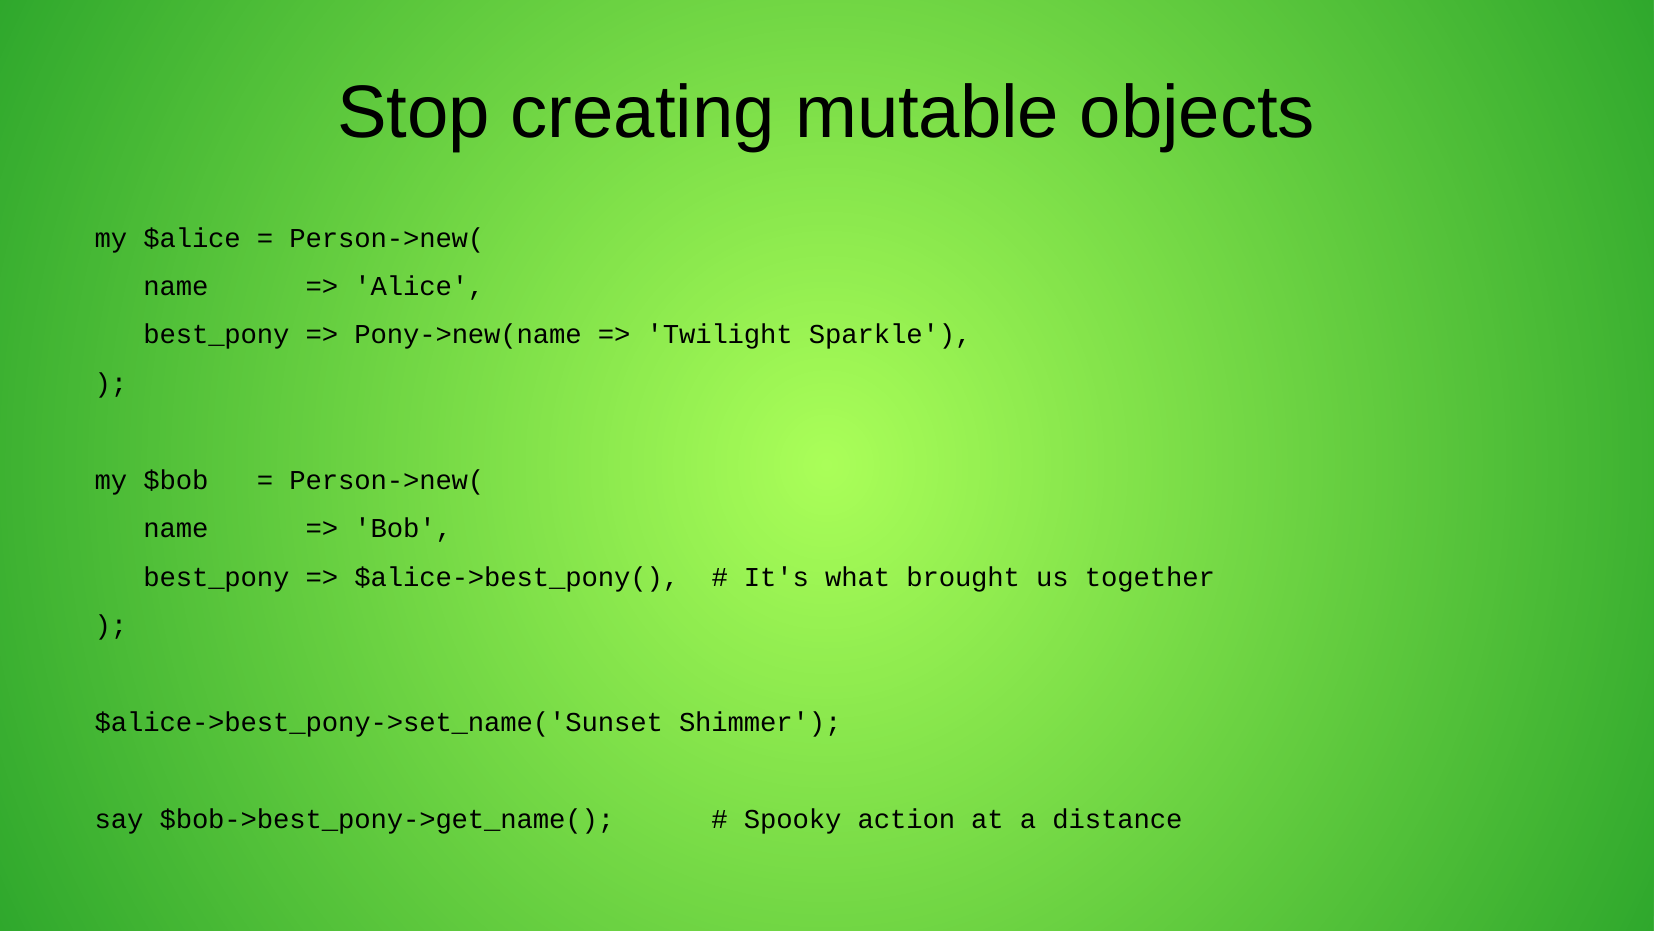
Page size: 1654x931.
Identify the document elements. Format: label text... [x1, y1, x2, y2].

title Stop creating mutable objects [82, 35, 1571, 189]
list my $alice = Person->new( name => 'Alice', best_pony => Pony->new(name => 'Twilight Sparkle'), ); my $bob = Person->new( name => 'Bob', best_pony => $alice->best_pony(), # It's what brought us together ); $alice->best_pony->set_name('Sunset Shimmer'); say $bob->best_pony->get_name(); # Spooky action at a distance [94, 224, 1571, 839]
